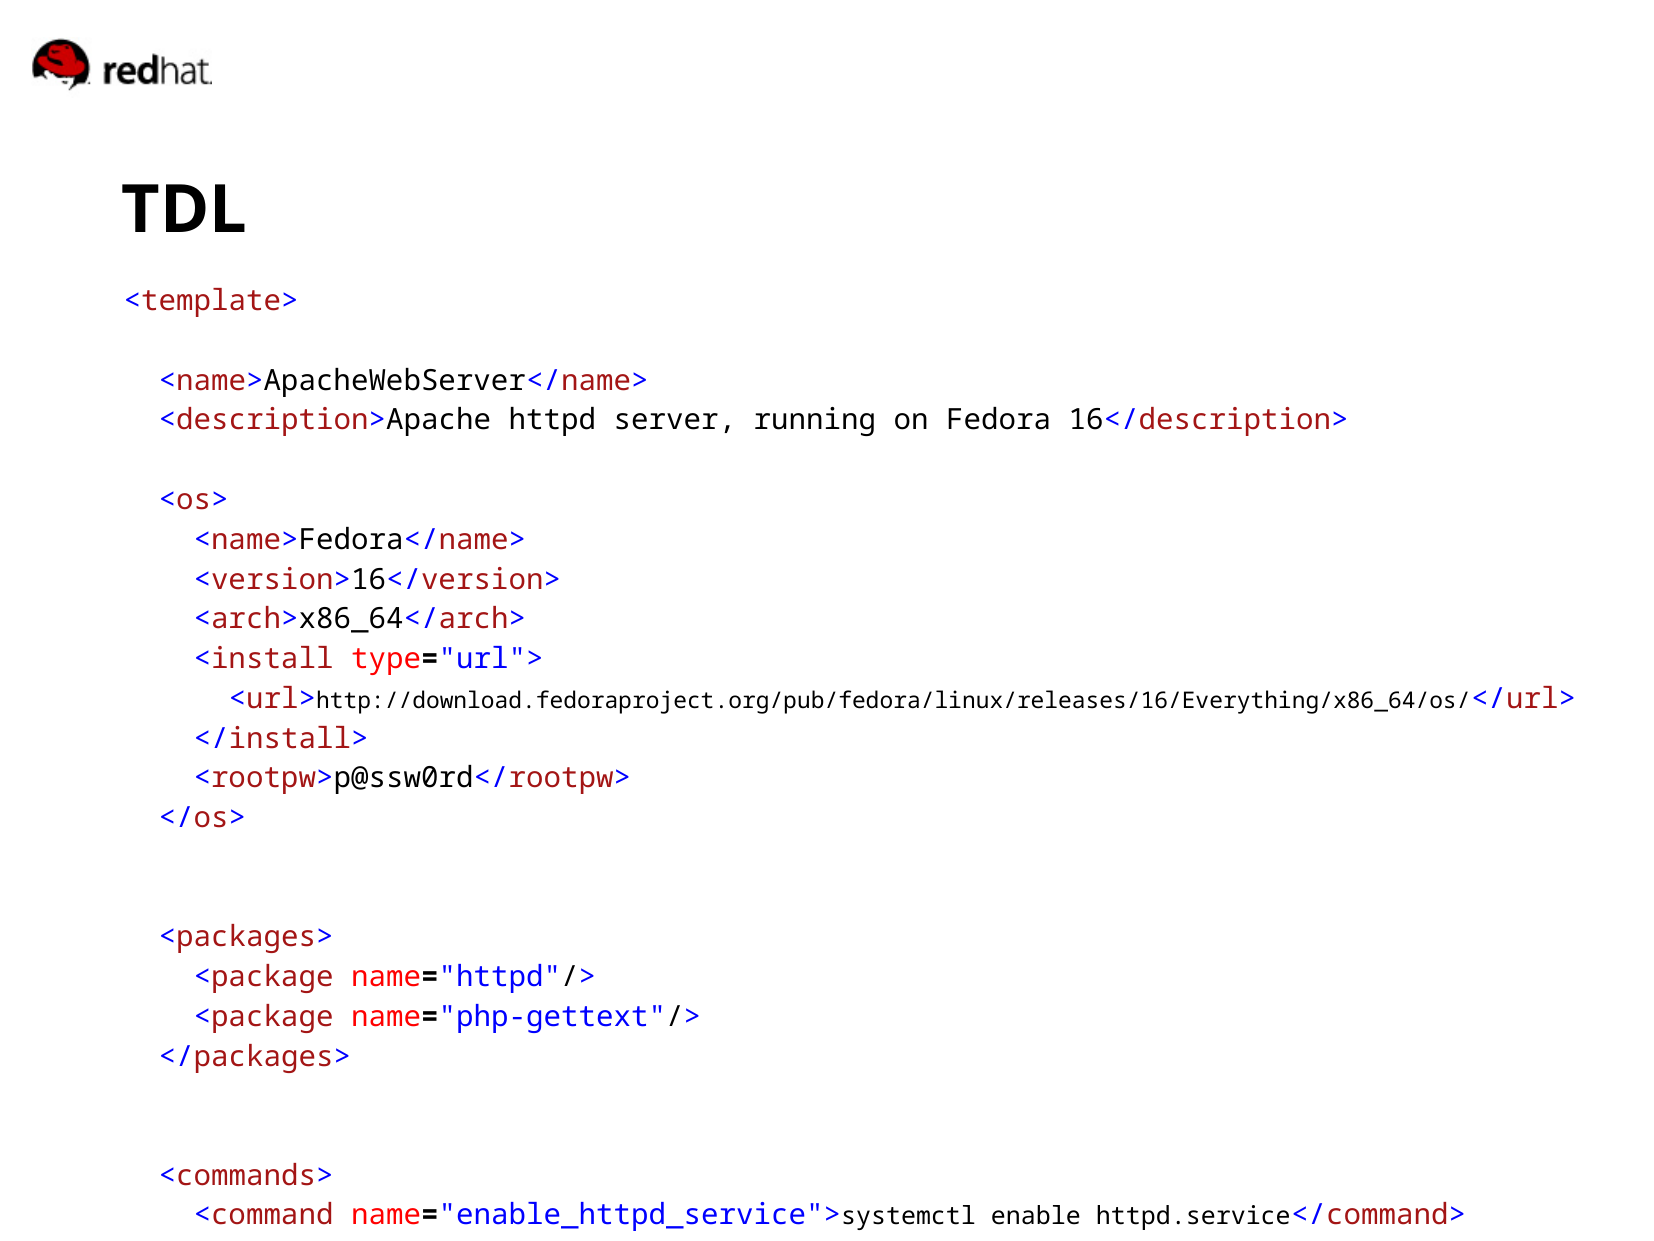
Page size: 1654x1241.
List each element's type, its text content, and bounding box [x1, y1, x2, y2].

text_box <template> <name>ApacheWebServer</name> <description>Apache httpd server, running on Fedora 16</description> <os> <name>Fedora</name> <version>16</version> <arch>x86_64</arch> <install type="url"> <url>http://download.fedoraproject.org/pub/fedora/linux/releases/16/Everything/x86_64/os/</url> </install> <rootpw>p@ssw0rd</rootpw> </os> <packages> <package name="httpd"/> <package name="php-gettext"/> </packages> <commands> <command name="enable_httpd_service">systemctl enable httpd.service</command> </commands> </template> [123, 279, 1654, 1205]
picture [31, 37, 212, 98]
title TDL [121, 102, 1534, 310]
